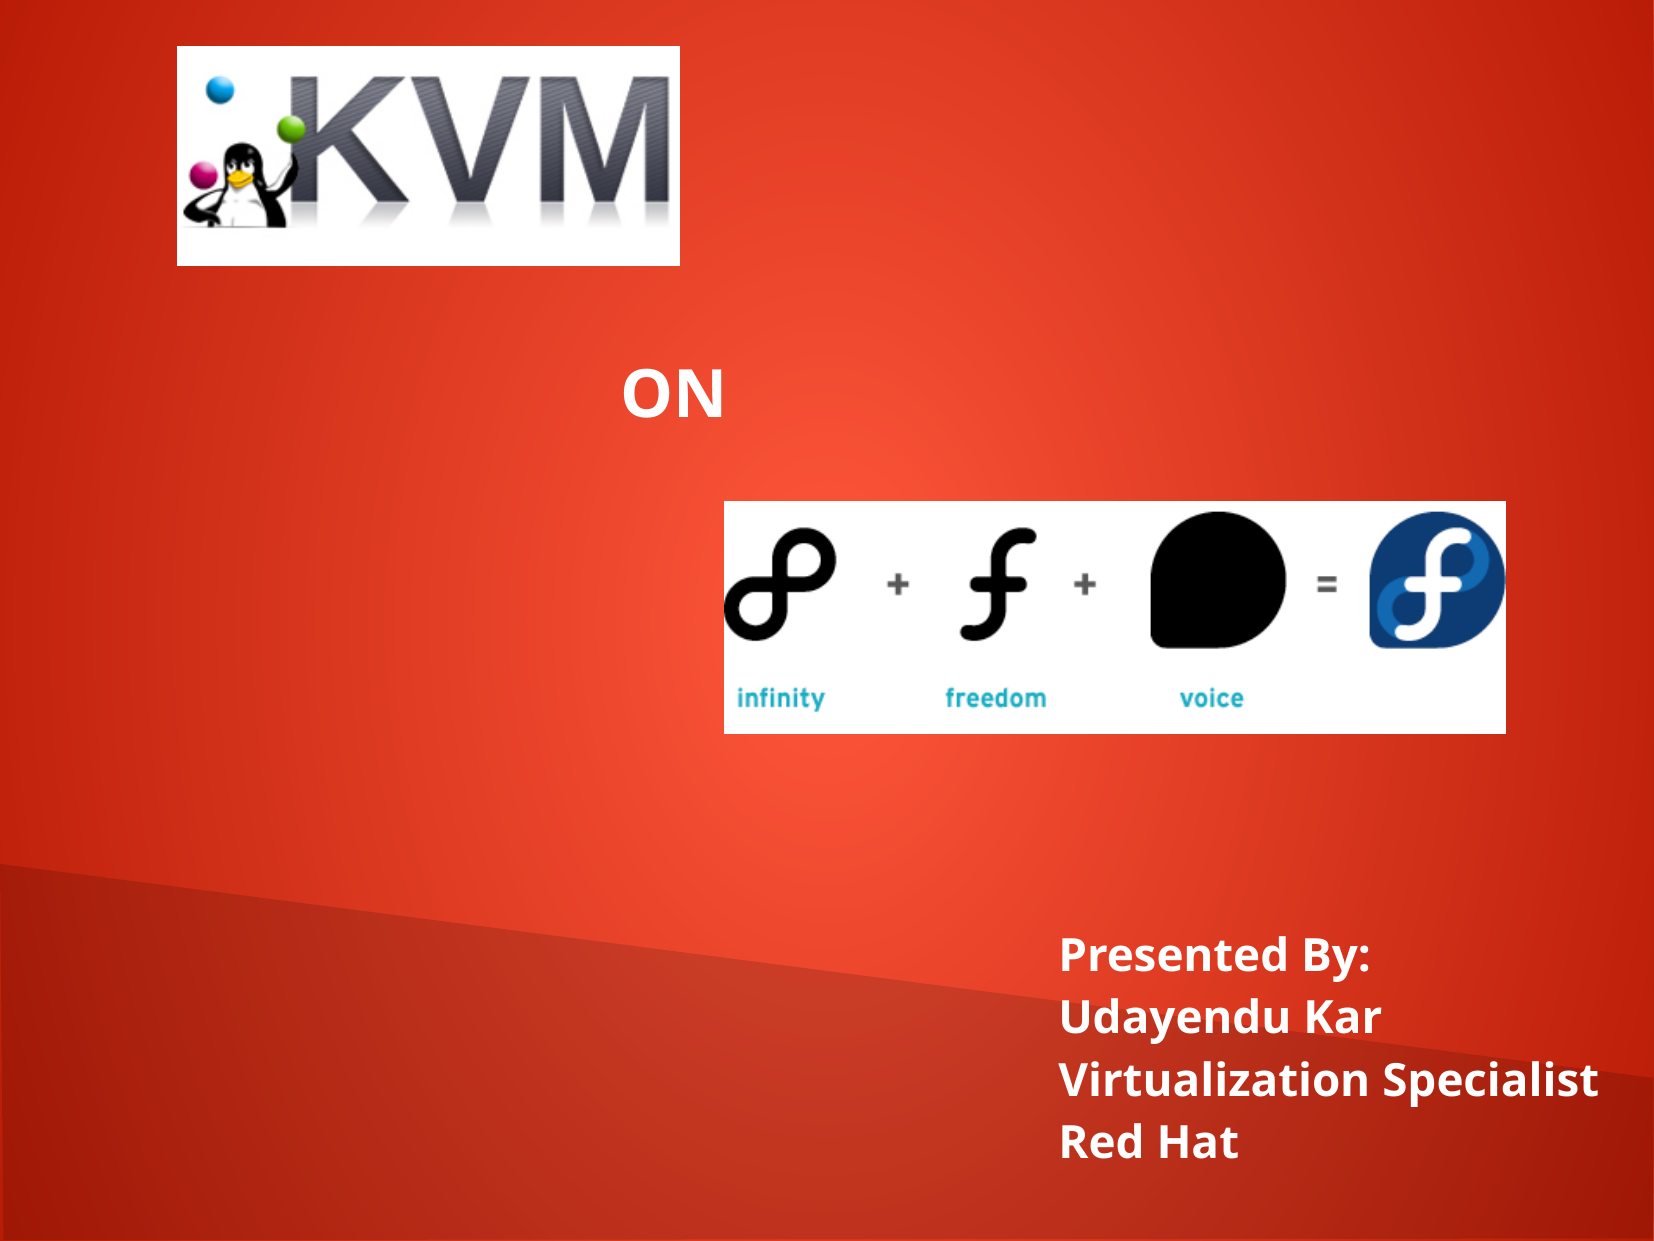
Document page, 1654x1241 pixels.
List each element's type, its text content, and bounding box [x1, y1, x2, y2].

picture [724, 501, 1506, 734]
picture [177, 46, 680, 266]
subtitle ON [620, 339, 768, 443]
text_box Presented By: Udayendu Kar Virtualization Specialist Red Hat [531, 913, 1615, 1182]
